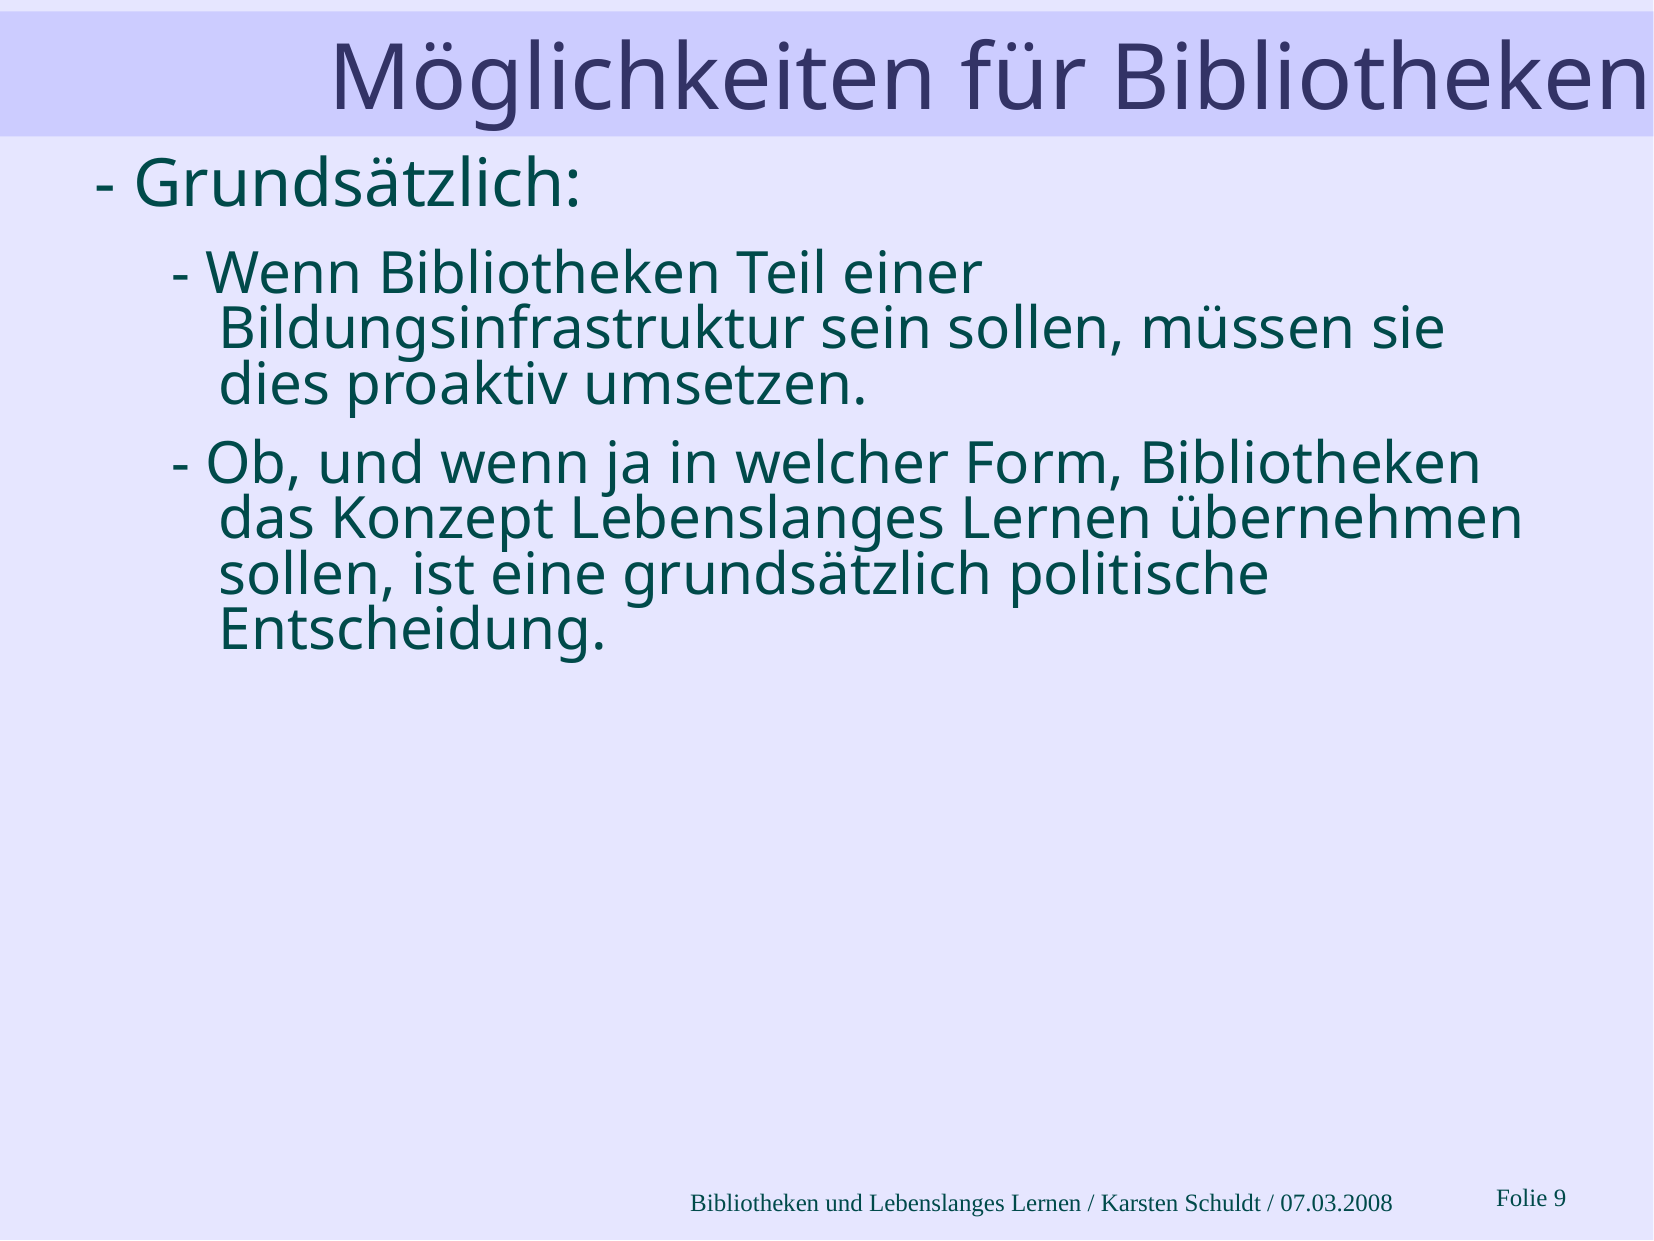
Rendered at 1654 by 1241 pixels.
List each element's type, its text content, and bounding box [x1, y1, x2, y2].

title Möglichkeiten für Bibliotheken [0, 0, 1654, 151]
list - Grundsätzlich: - Wenn Bibliotheken Teil einer Bildungsinfrastruktur sein sollen, müssen sie dies proaktiv umsetzen. - Ob, und wenn ja in welcher Form, Bibliotheken das Konzept Lebenslanges Lernen übernehmen sollen, ist eine grundsätzlich politische Entscheidung. [76, 155, 1565, 1078]
